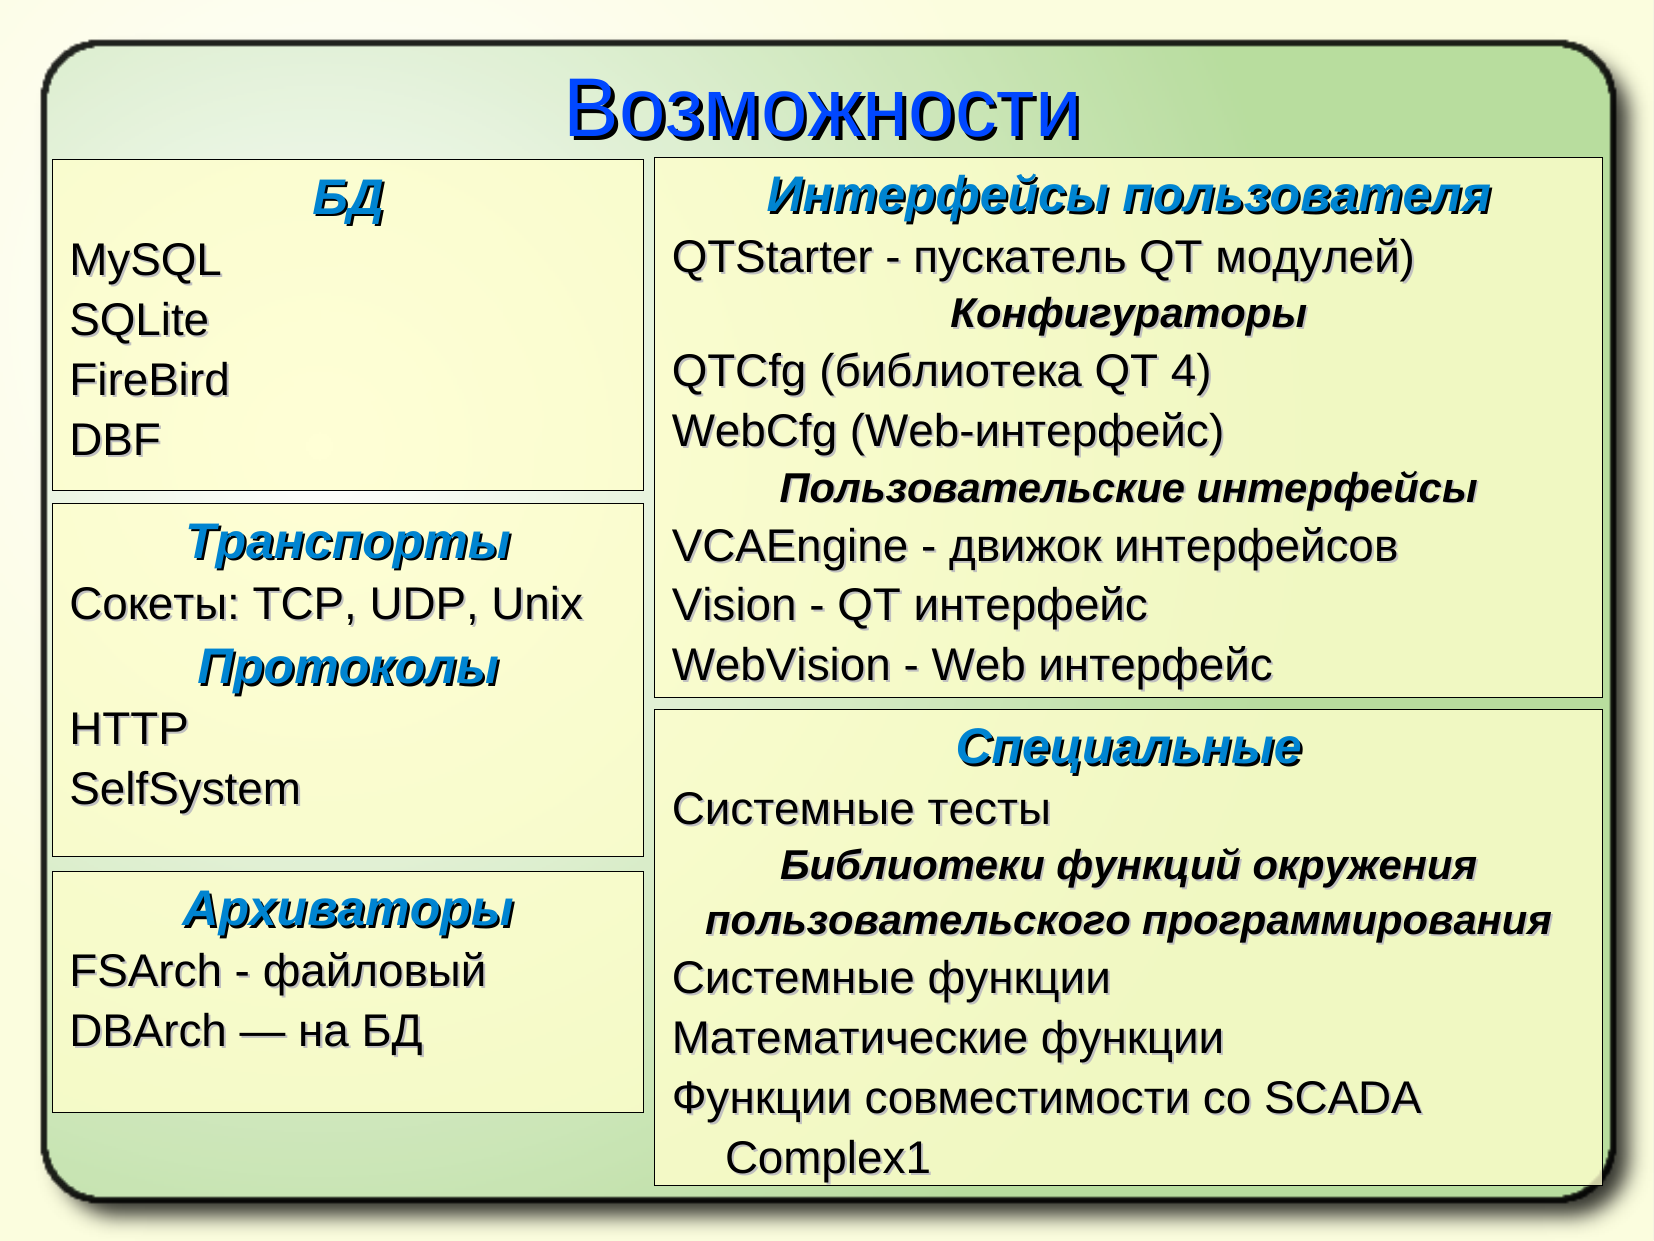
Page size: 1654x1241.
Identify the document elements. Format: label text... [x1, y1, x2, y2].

list Интерфейсы пользователя QTStarter - пускатель QT модулей) Конфигураторы QTCfg (библиотека QT 4) WebCfg (Web-интерфейс) Пользовательские интерфейсы VCAEngine - движок интерфейсов Vision - QT интерфейс WebVision - Web интерфейс [654, 157, 1603, 698]
title Возможности [43, 53, 1603, 147]
list Транспорты Сокеты: TCP, UDP, Unix Протоколы HTTP SelfSystem [52, 503, 644, 857]
list Специальные Системные тесты Библиотеки функций окружения пользовательского программирования Системные функции Математические функции Функции совместимости со SCADA Complex1 [654, 709, 1603, 1186]
list БД MySQL SQLite FireBird DBF [52, 159, 644, 491]
picture [0, 0, 1654, 1241]
list Архиваторы FSArch - файловый DBArch — на БД [52, 871, 644, 1113]
